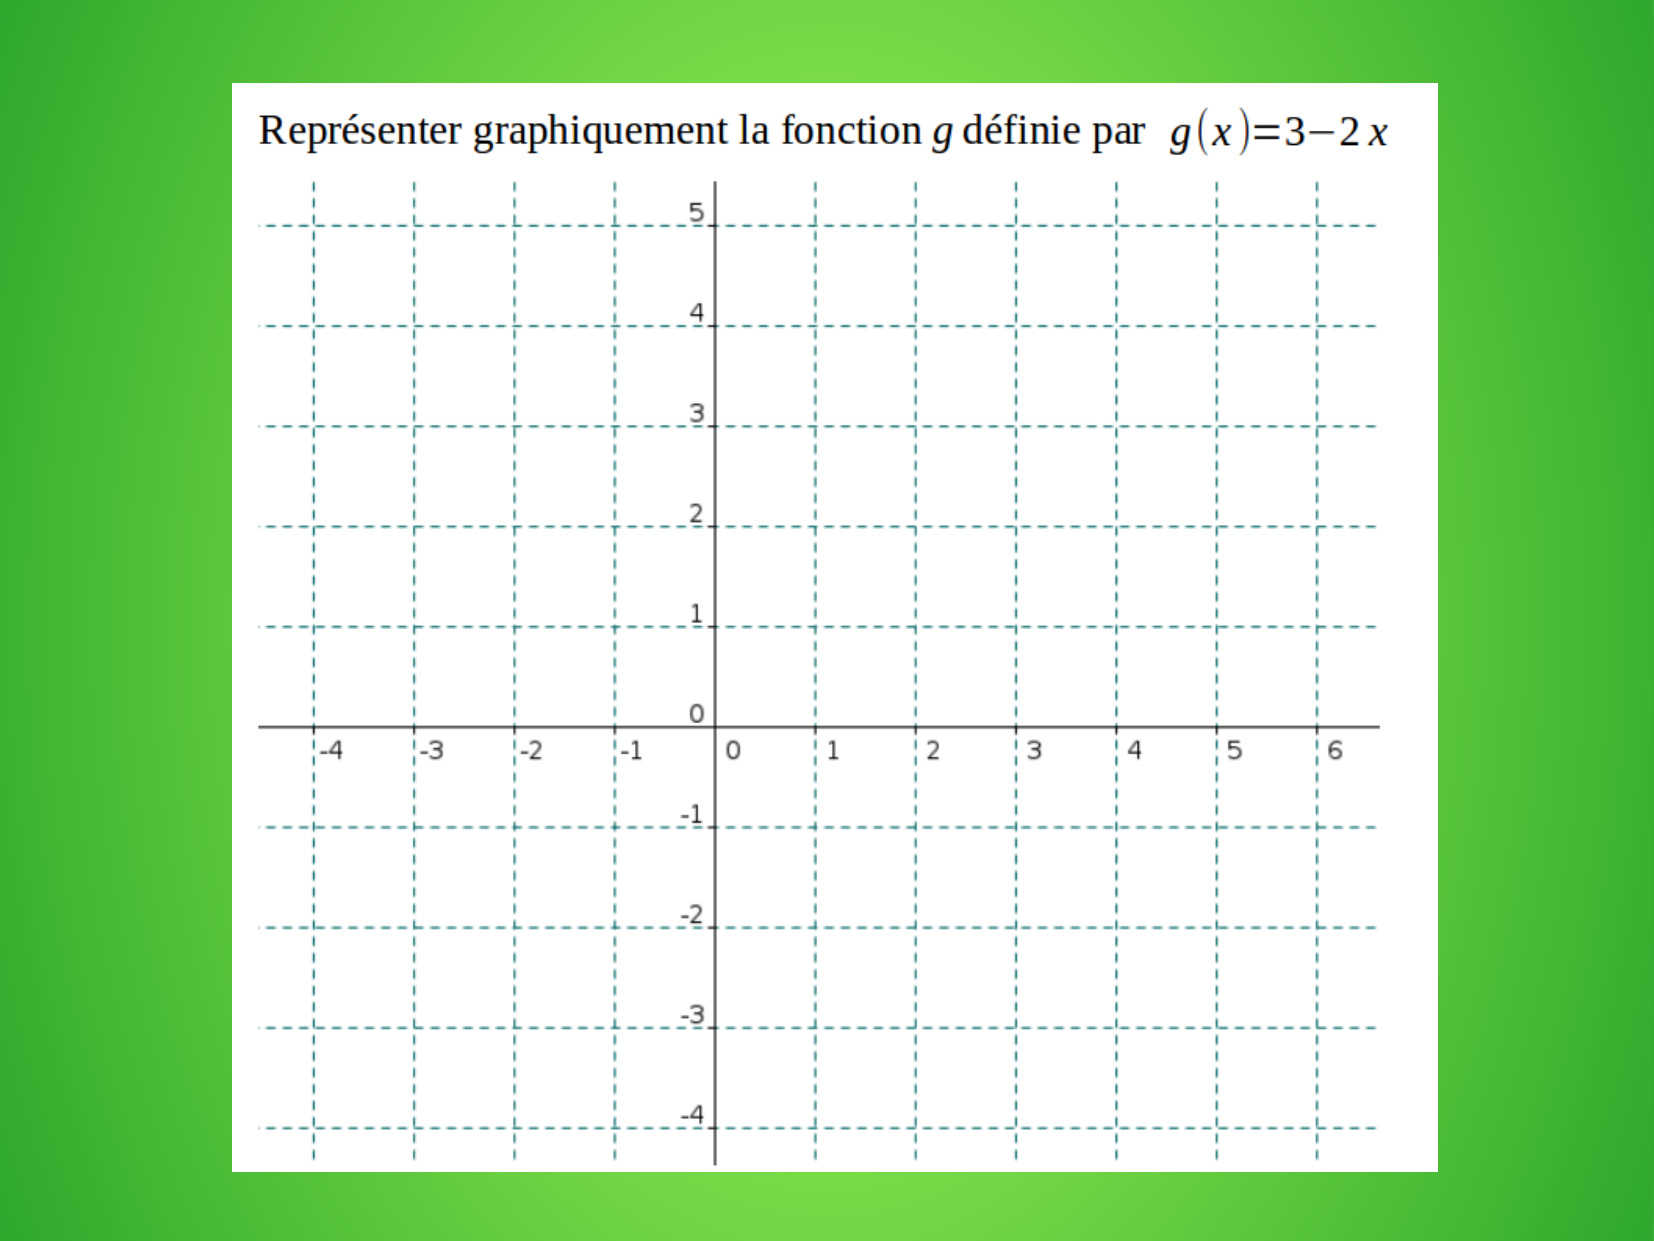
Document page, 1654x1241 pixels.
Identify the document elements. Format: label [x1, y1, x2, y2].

picture [232, 83, 1438, 1172]
